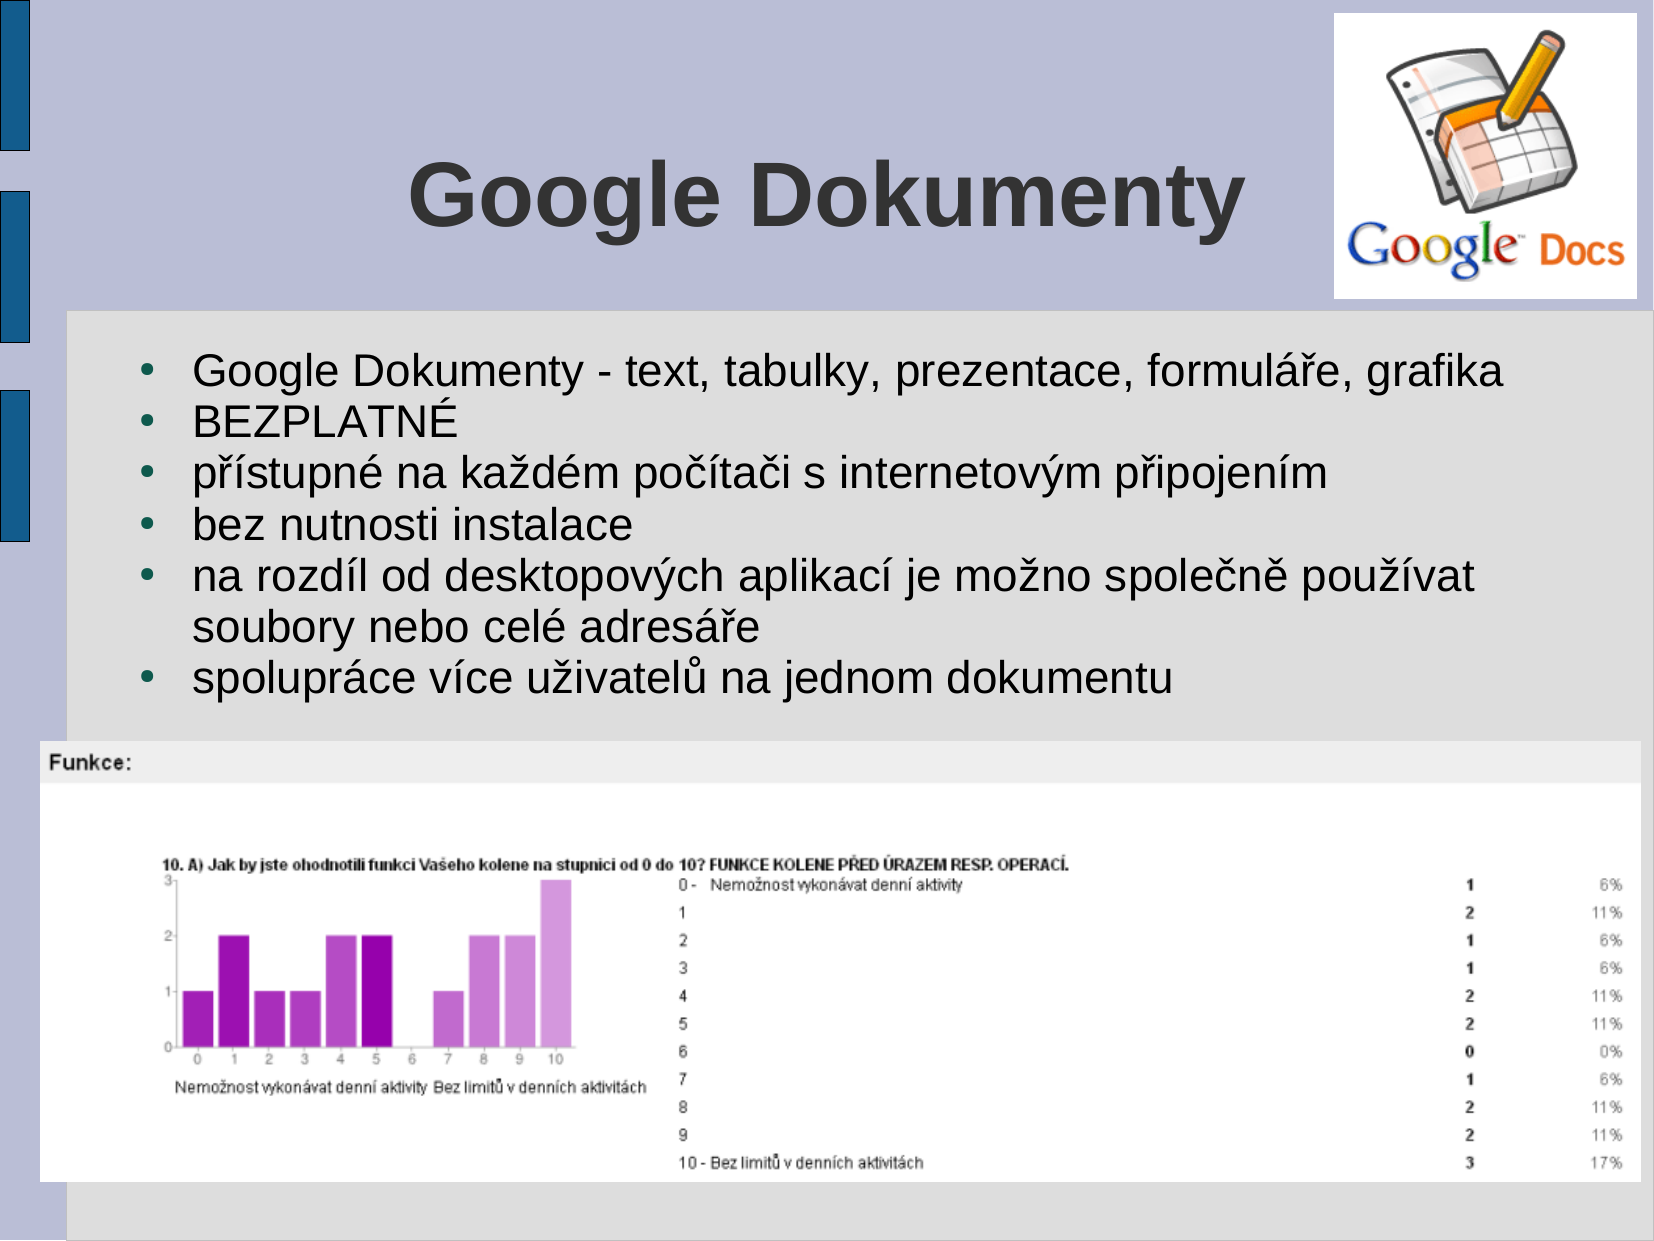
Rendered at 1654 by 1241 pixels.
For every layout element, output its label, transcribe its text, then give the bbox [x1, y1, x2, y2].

picture [1334, 13, 1637, 299]
list Google Dokumenty - text, tabulky, prezentace, formuláře, grafika BEZPLATNÉ přístupné na každém počítači s internetovým připojením bez nutnosti instalace na rozdíl od desktopových aplikací je možno společně používat soubory nebo celé adresáře spolupráce více uživatelů na jednom dokumentu [121, 344, 1595, 703]
title Google Dokumenty [121, 91, 1334, 299]
picture [40, 741, 1641, 1182]
